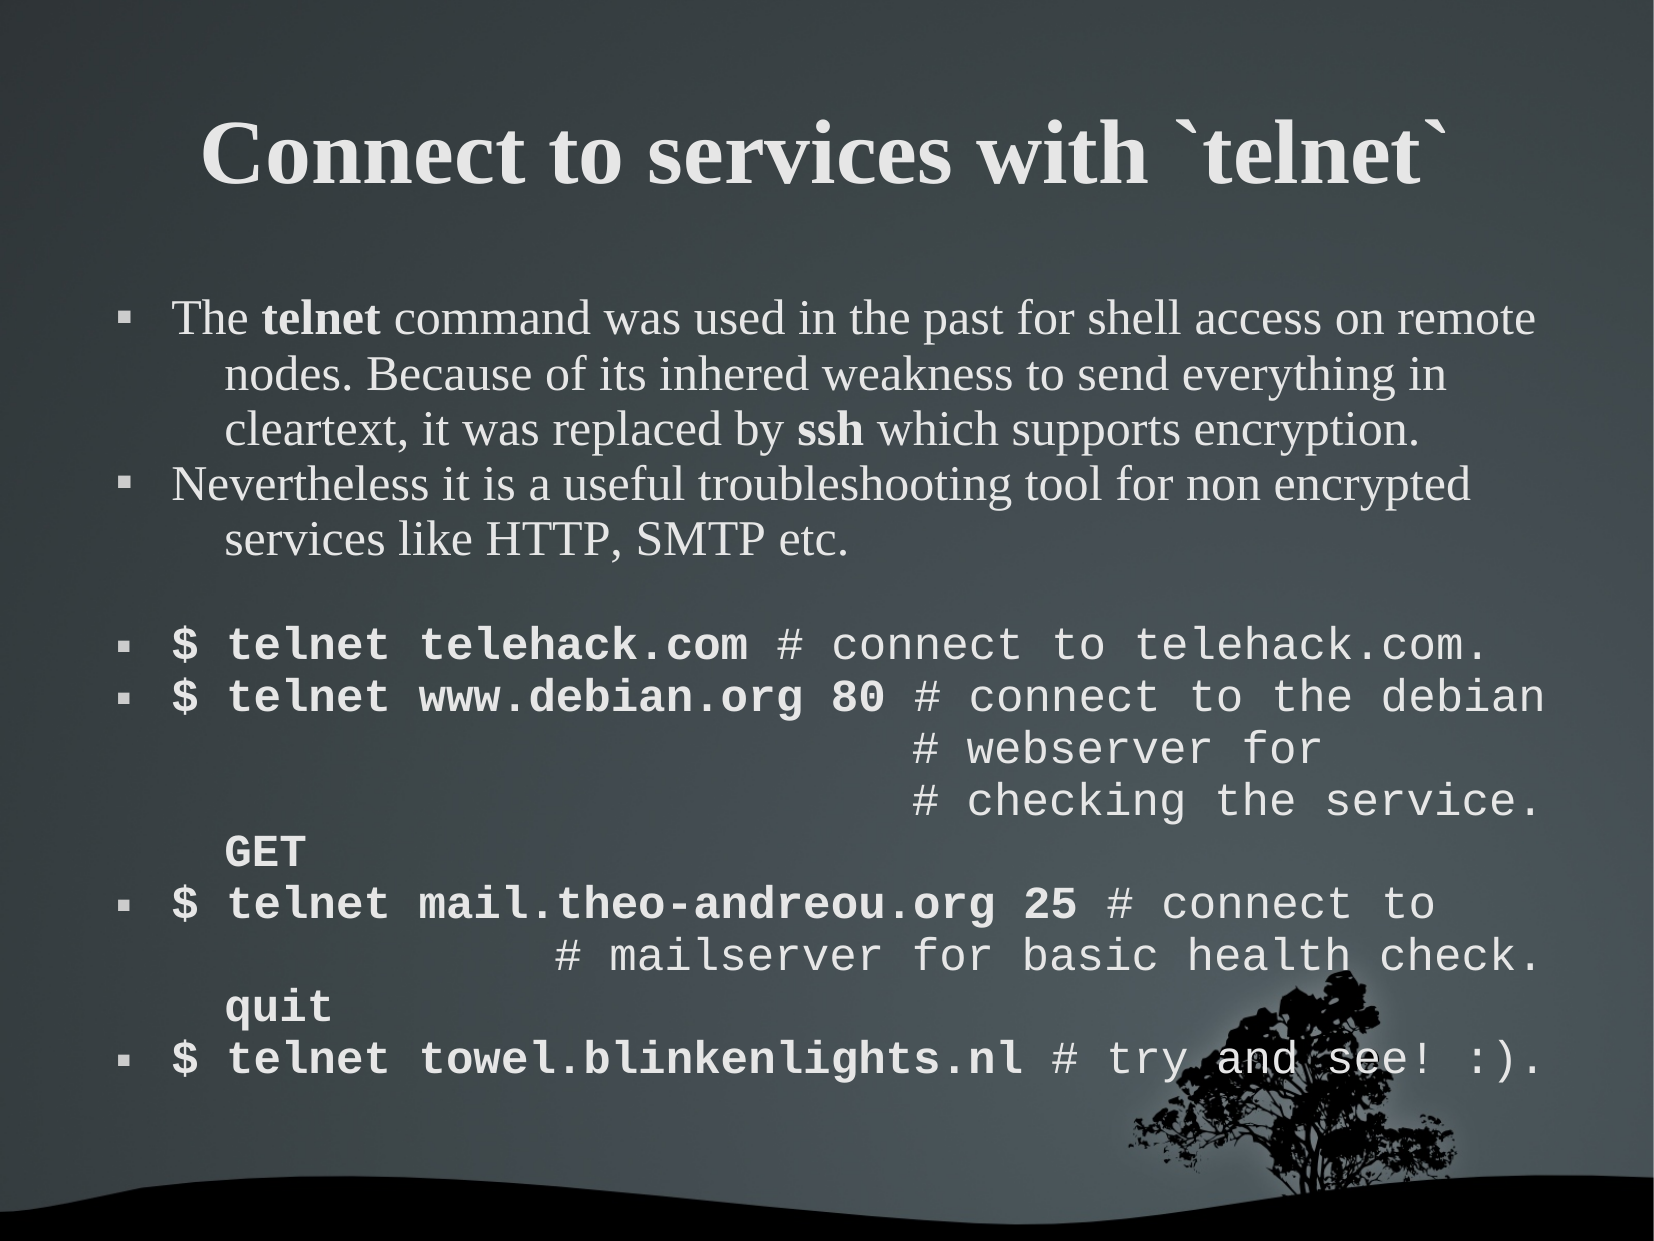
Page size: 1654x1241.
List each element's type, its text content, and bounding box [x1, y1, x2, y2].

title Connect to services with `telnet` [82, 33, 1571, 273]
picture [0, 0, 1654, 1241]
list The telnet command was used in the past for shell access on remote nodes. Because of its inhered weakness to send everything in cleartext, it was replaced by ssh which supports encryption. Nevertheless it is a useful troubleshooting tool for non encrypted services like HTTP, SMTP etc. $ telnet telehack.com # connect to telehack.com. $ telnet www.debian.org 80 # connect to the debian # webserver for # checking the service. GET $ telnet mail.theo-andreou.org 25 # connect to # mailserver for basic health check. quit $ telnet towel.blinkenlights.nl # try and see! :). [82, 290, 1571, 1241]
